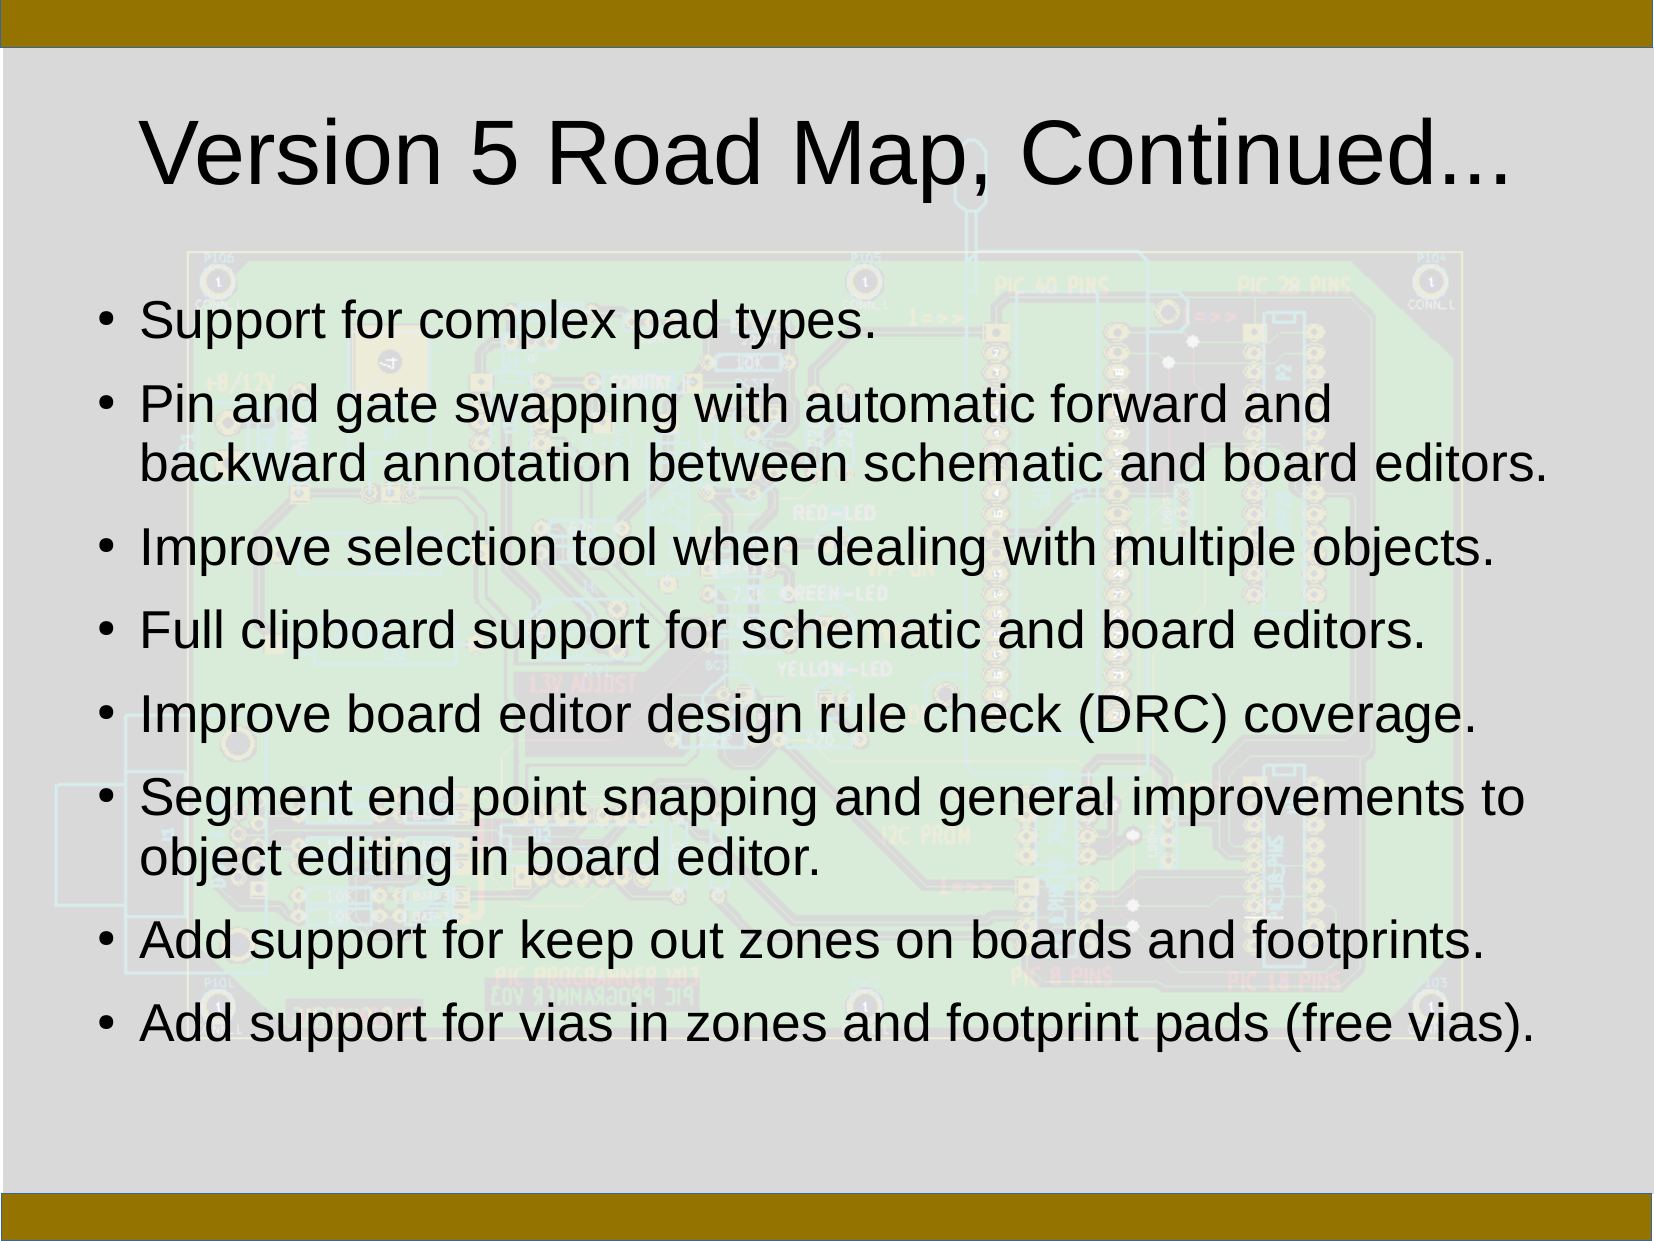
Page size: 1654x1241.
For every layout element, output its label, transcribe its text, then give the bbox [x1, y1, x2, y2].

picture [3, 47, 1654, 1194]
list Support for complex pad types. Pin and gate swapping with automatic forward and backward annotation between schematic and board editors. Improve selection tool when dealing with multiple objects. Full clipboard support for schematic and board editors. Improve board editor design rule check (DRC) coverage. Segment end point snapping and general improvements to object editing in board editor. Add support for keep out zones on boards and footprints. Add support for vias in zones and footprint pads (free vias). [82, 290, 1571, 1111]
text_box [1, 1193, 1652, 1241]
text_box [0, 0, 1653, 48]
title Version 5 Road Map, Continued... [82, 49, 1571, 257]
